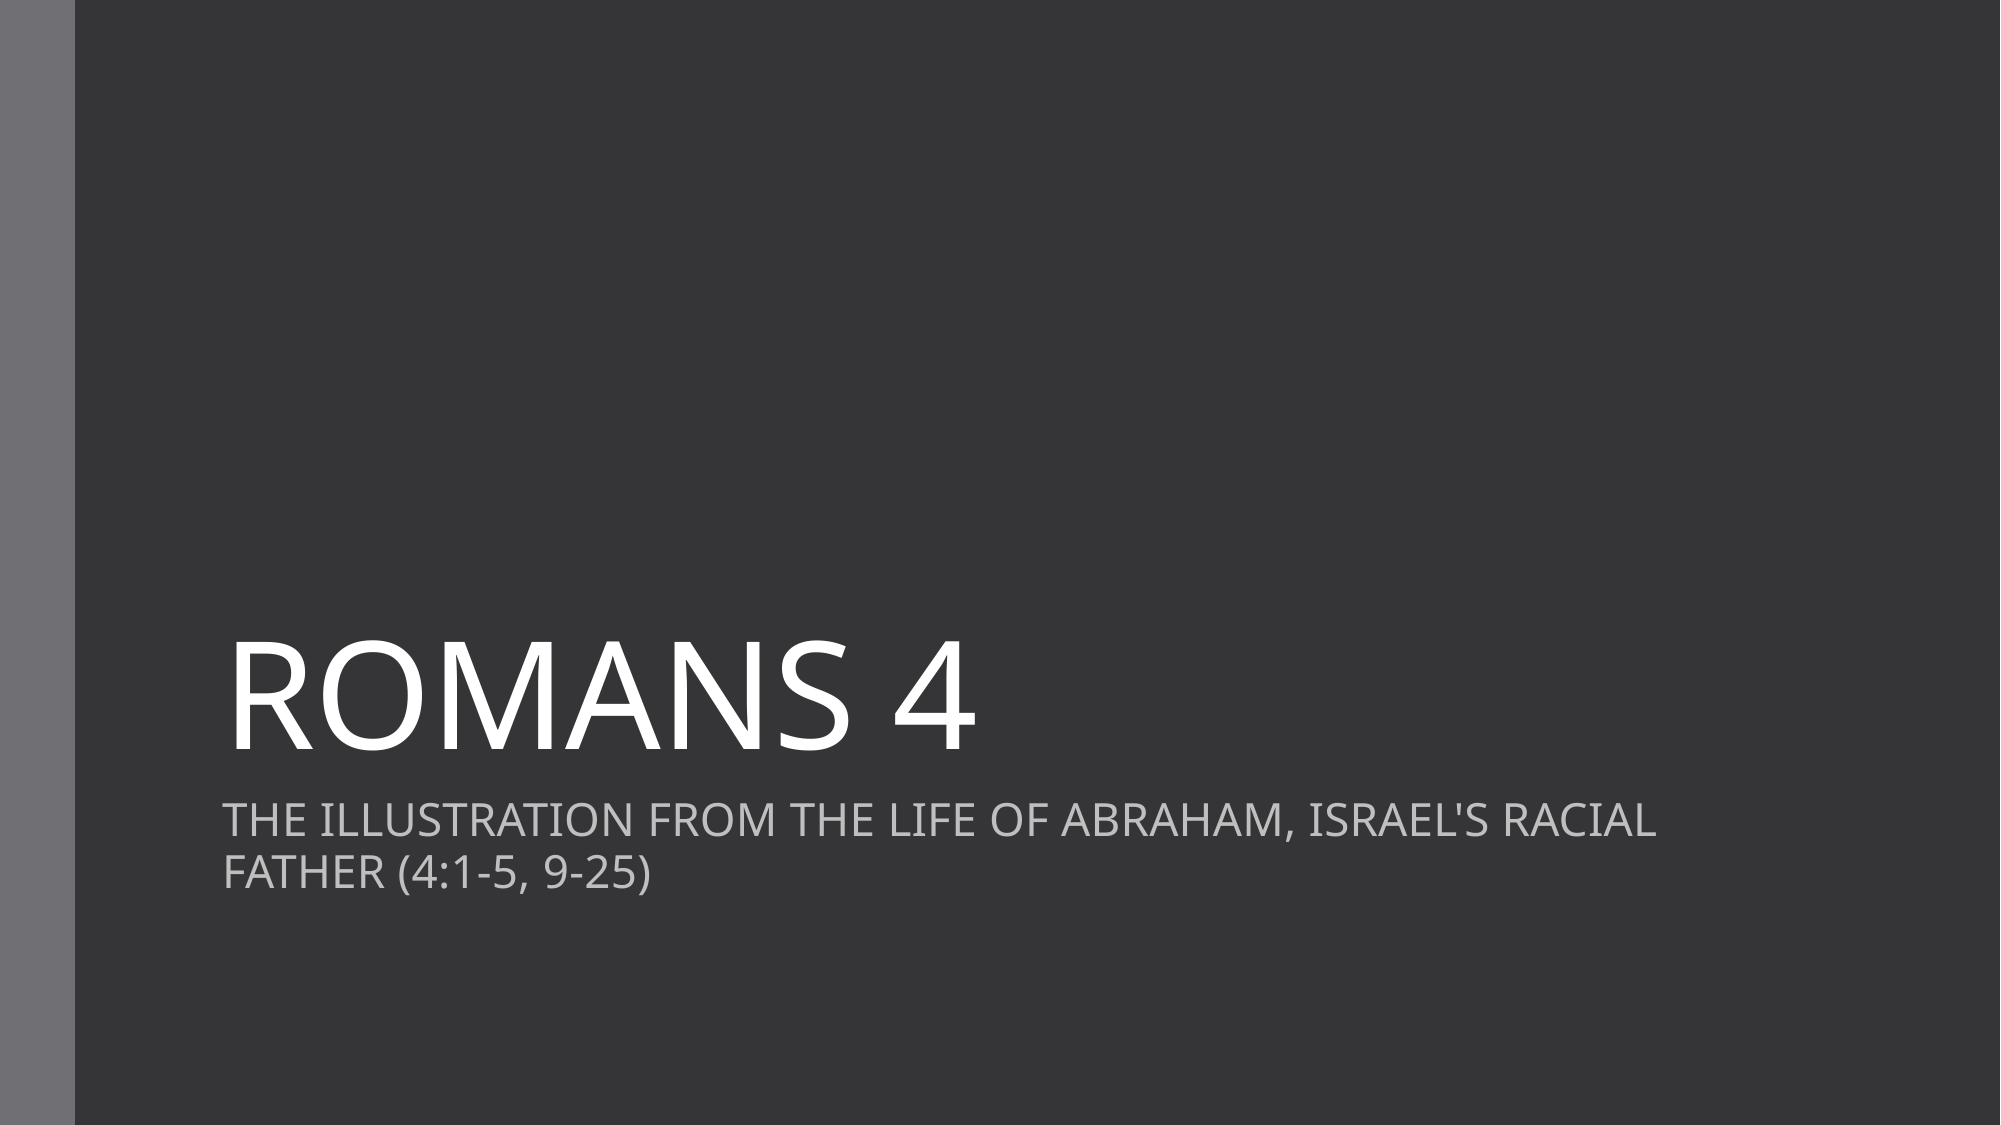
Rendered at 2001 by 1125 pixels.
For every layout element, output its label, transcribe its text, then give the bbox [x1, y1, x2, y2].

subtitle THE ILLUSTRATION FROM THE LIFE OF ABRAHAM, ISRAEL'S RACIAL FATHER (4:1-5, 9-25) [206, 787, 1752, 1066]
title ROMANS 4 [206, 124, 1752, 787]
